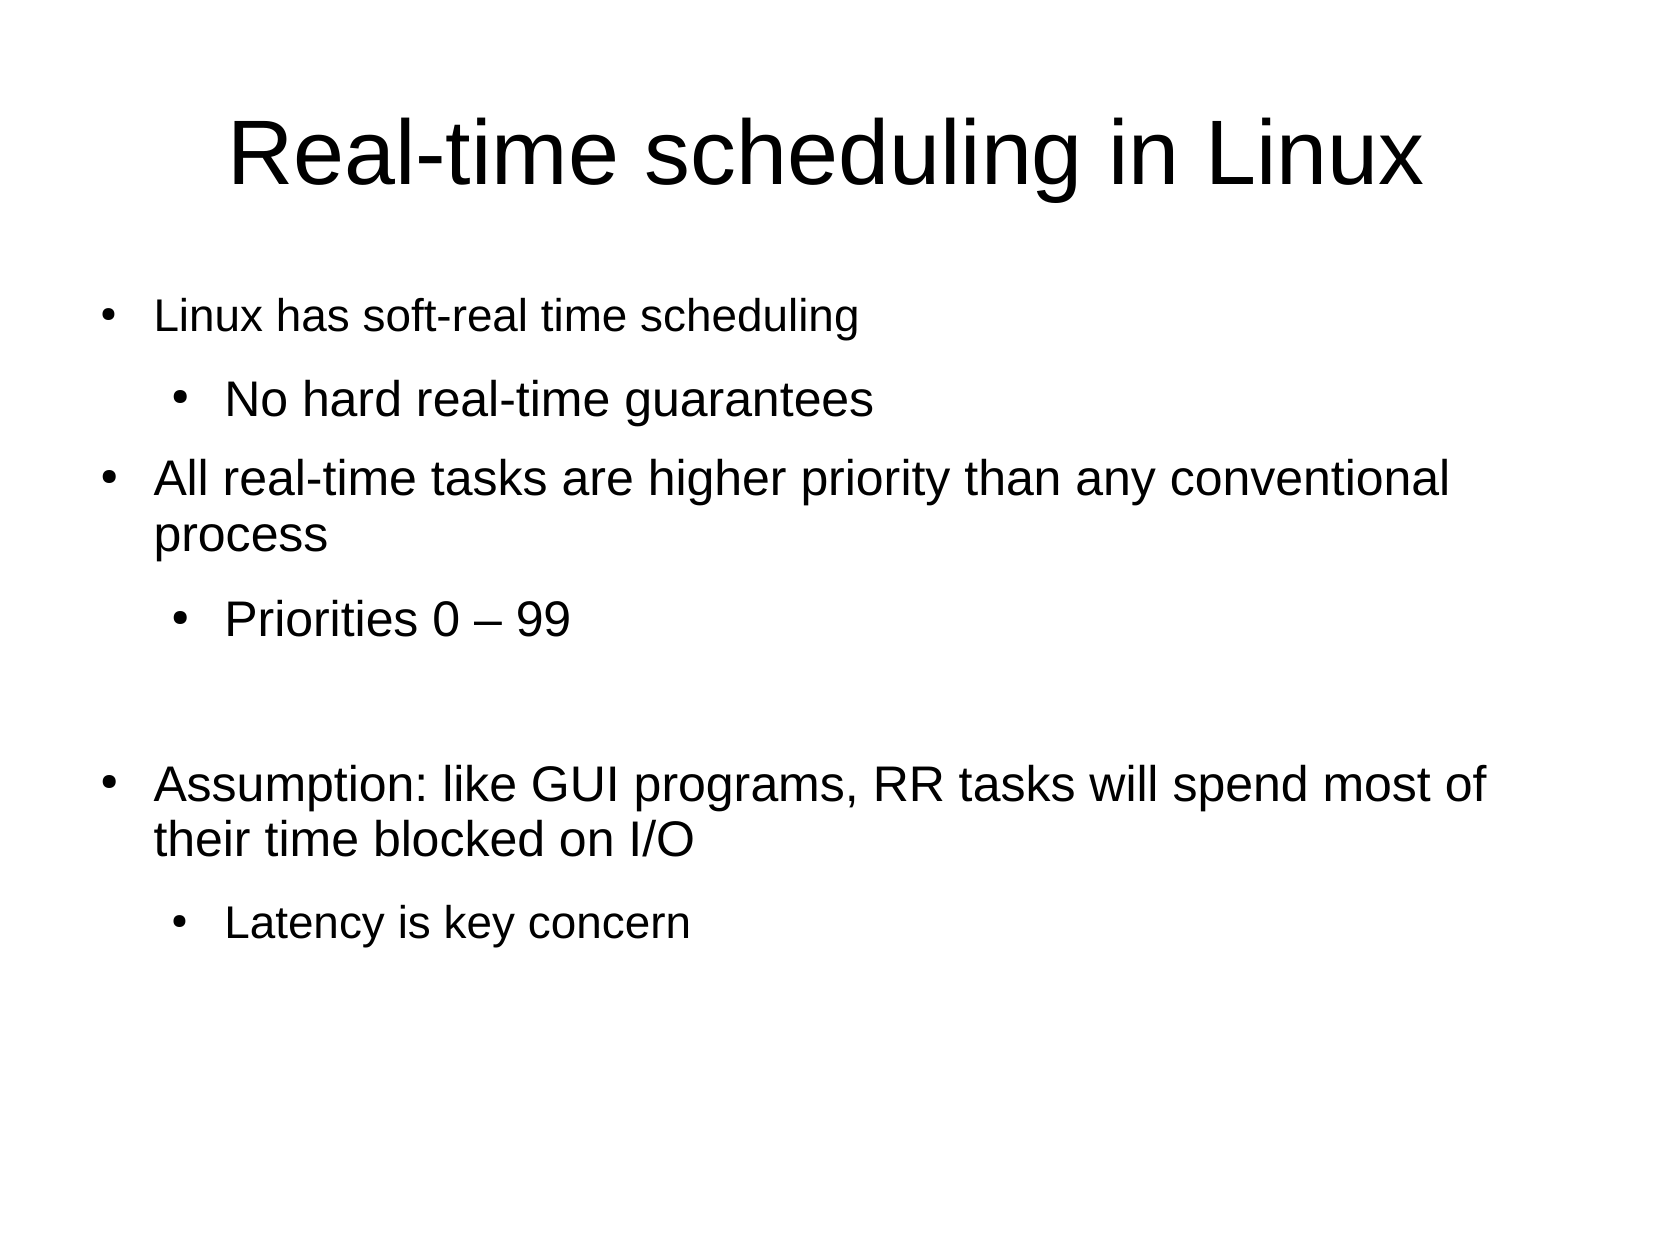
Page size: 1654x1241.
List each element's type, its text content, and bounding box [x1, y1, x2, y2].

title Real-time scheduling in Linux [82, 49, 1571, 257]
list Linux has soft-real time scheduling No hard real-time guarantees All real-time tasks are higher priority than any conventional process Priorities 0 – 99 Assumption: like GUI programs, RR tasks will spend most of their time blocked on I/O Latency is key concern [82, 290, 1571, 1010]
